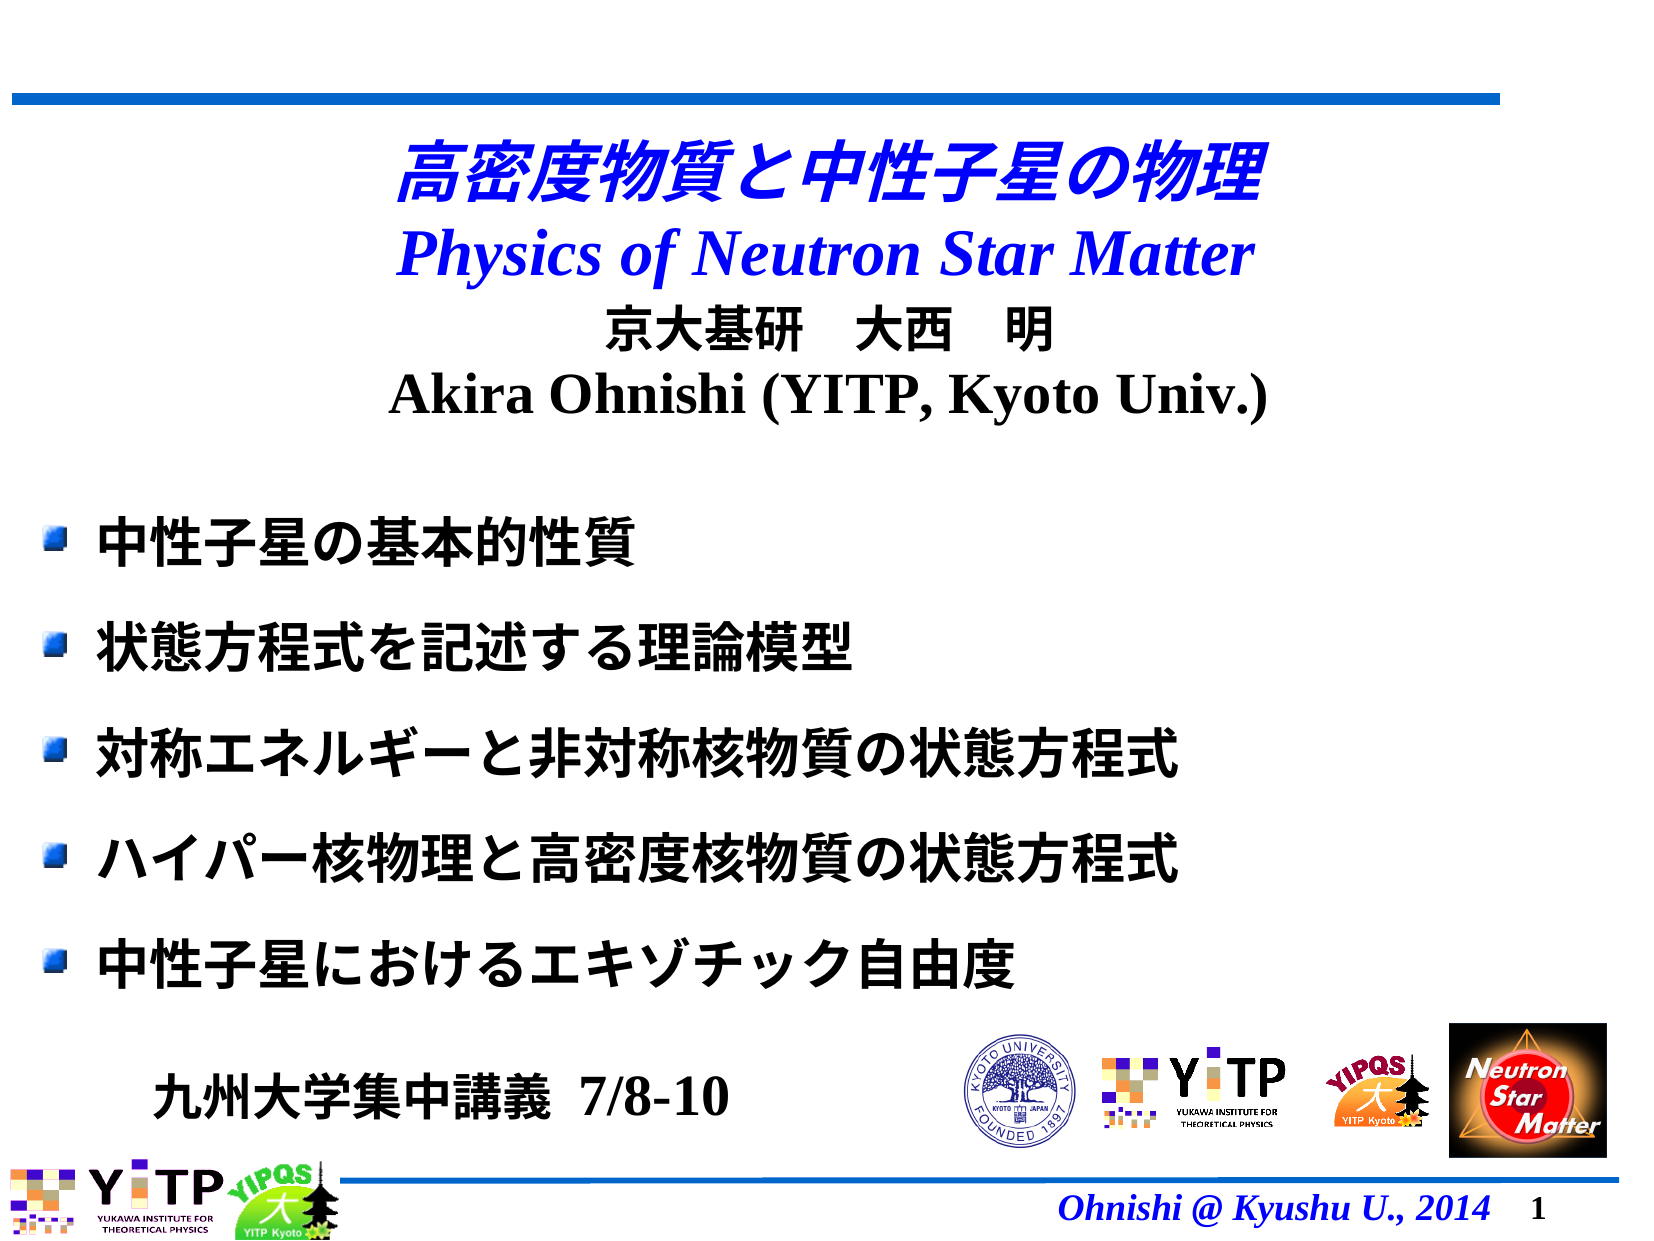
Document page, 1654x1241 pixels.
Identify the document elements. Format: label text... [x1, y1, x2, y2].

picture [42, 948, 67, 973]
picture [960, 1031, 1429, 1150]
text_box 京大基研 大西 明 Akira Ohnishi (YITP, Kyoto Univ.) [388, 289, 1270, 406]
text_box 九州大学集中講義 7/8-10 [152, 1057, 733, 1124]
picture [0, 1154, 340, 1241]
title 高密度物質と中性子星の物理 Physics of Neutron Star Matter [0, 134, 1654, 276]
list 中性子星の基本的性質 状態方程式を記述する理論模型 対称エネルギーと非対称核物質の状態方程式 ハイパー核物理と高密度核物質の状態方程式 中性子星におけるエキゾチック自由度 [24, 499, 1625, 916]
picture [1449, 1023, 1607, 1158]
